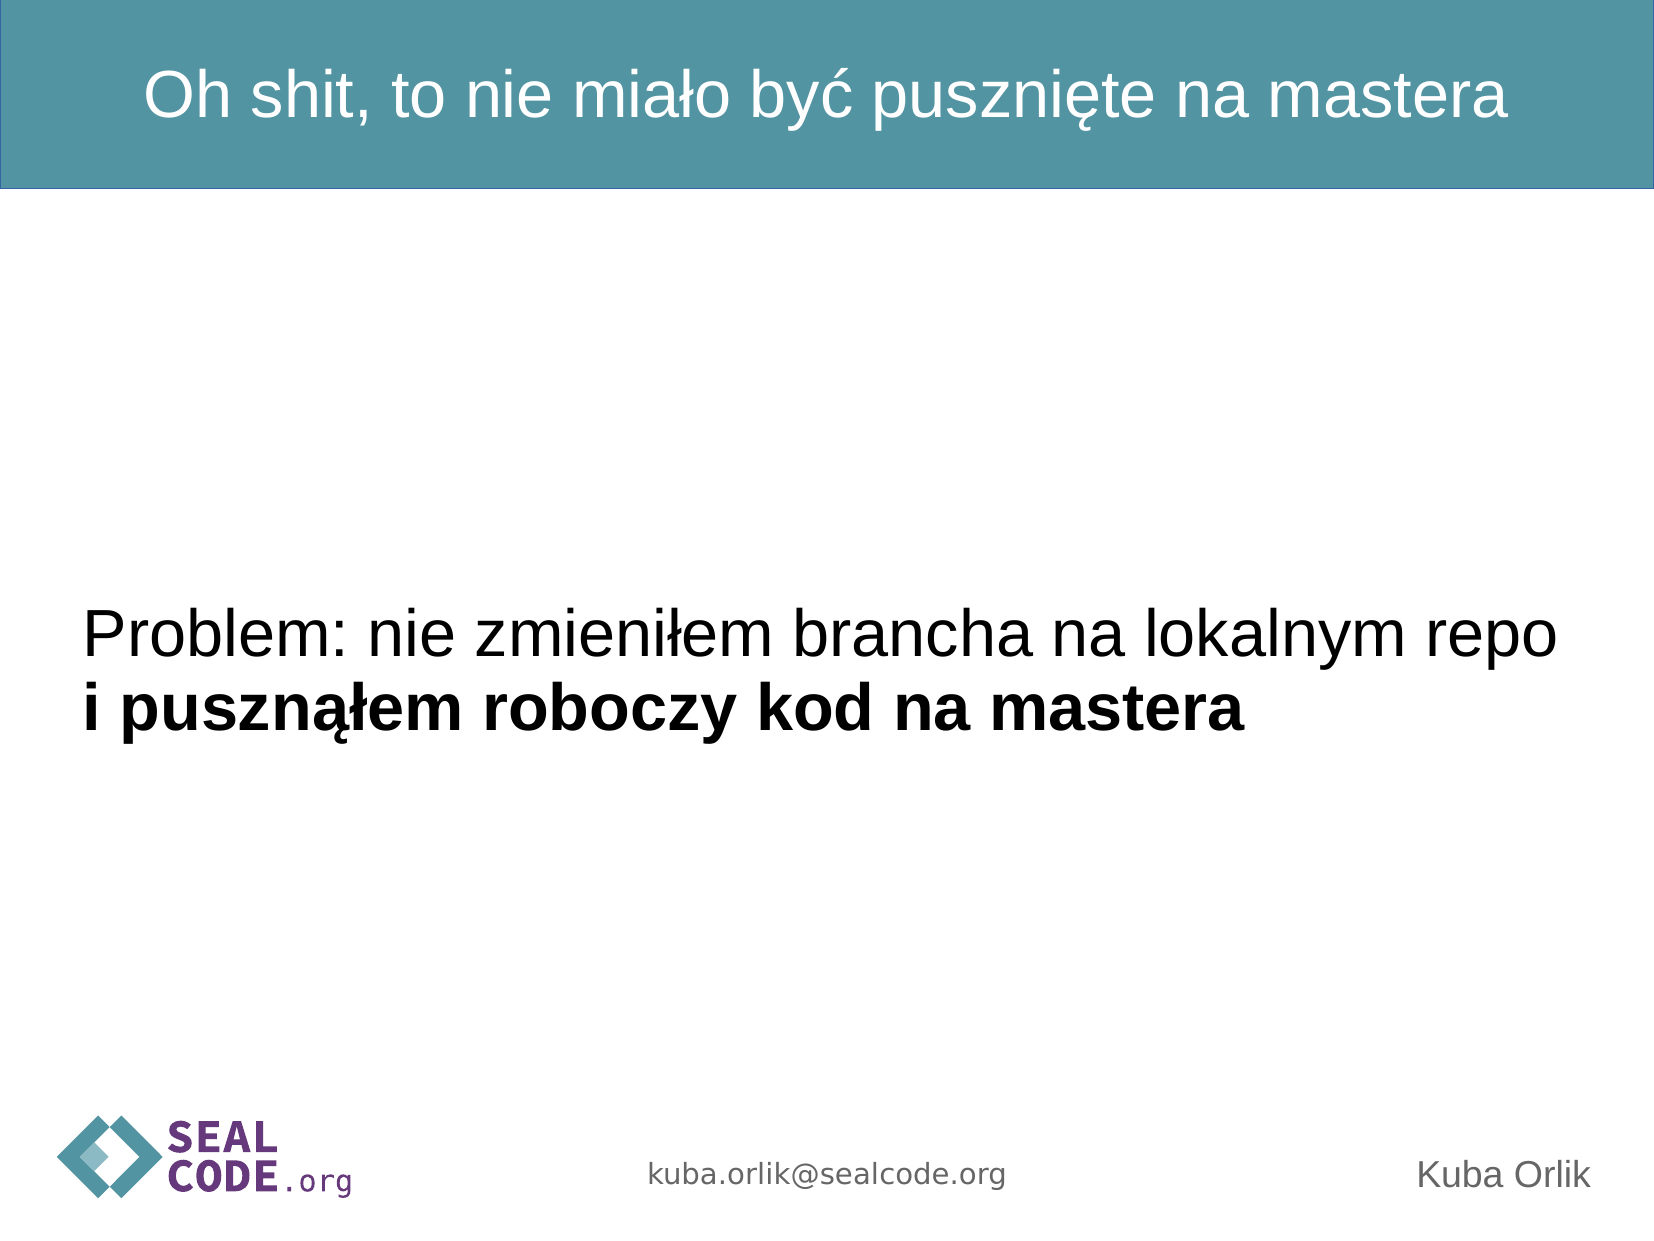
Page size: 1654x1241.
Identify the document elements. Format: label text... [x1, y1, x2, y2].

title Oh shit, to nie miało być pusznięte na mastera [82, 0, 1571, 190]
subtitle Problem: nie zmieniłem brancha na lokalnym repo i pusznąłem roboczy kod na mastera [82, 290, 1571, 1051]
